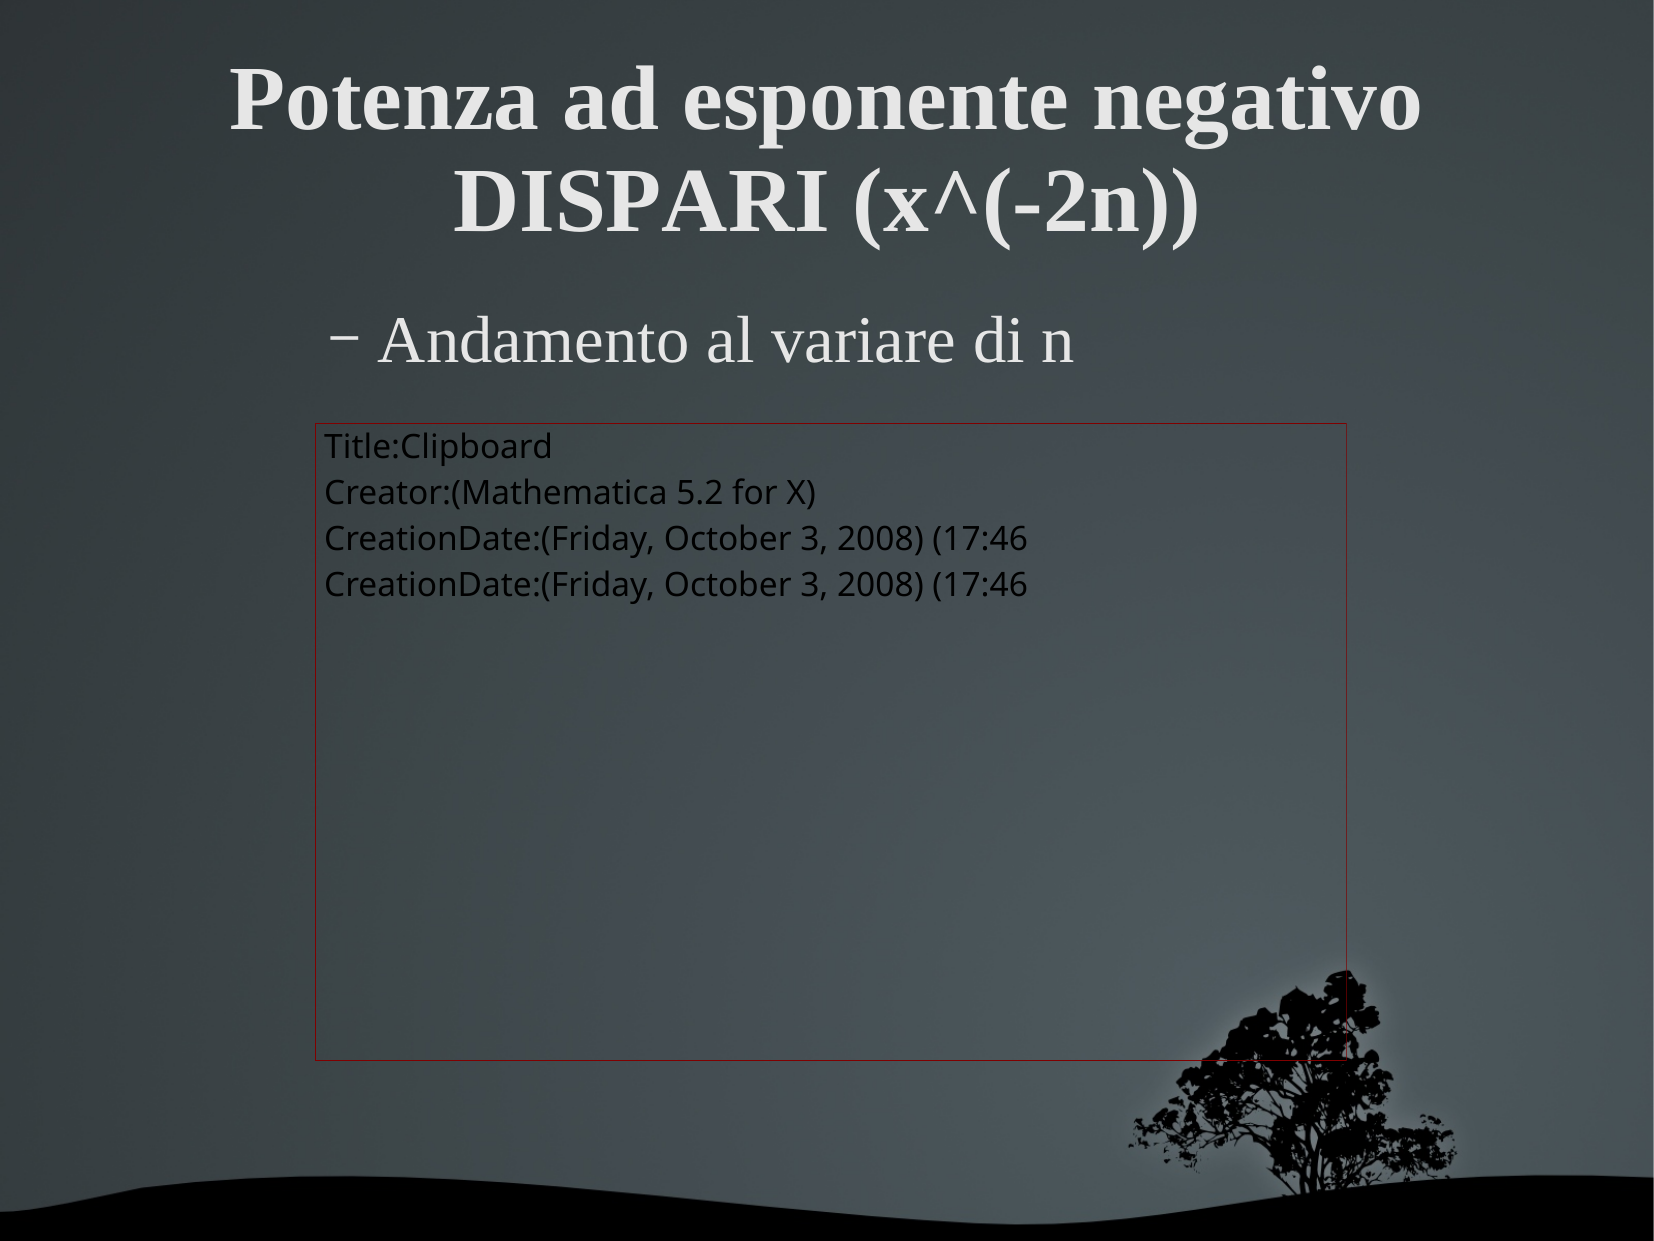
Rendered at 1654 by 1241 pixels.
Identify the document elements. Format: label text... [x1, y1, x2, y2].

text_box Andamento al variare di n [236, 302, 1329, 384]
title Potenza ad esponente negativo DISPARI (x^(-2n)) [121, 30, 1534, 270]
picture [0, 0, 1654, 1241]
